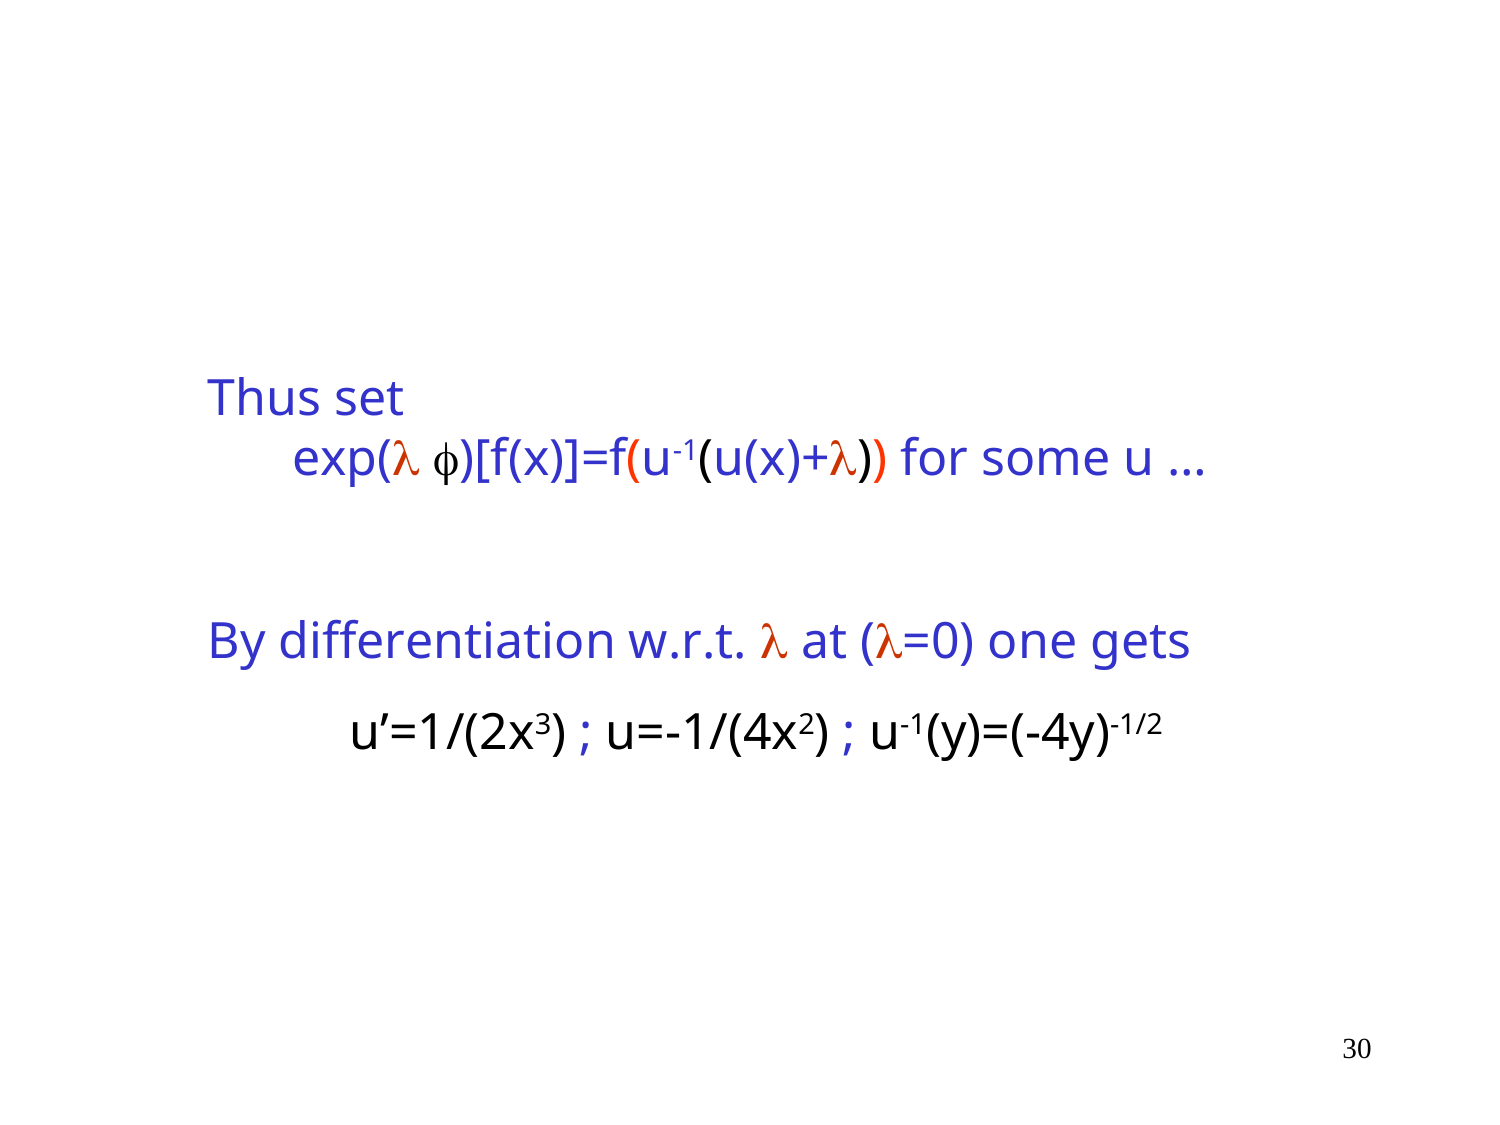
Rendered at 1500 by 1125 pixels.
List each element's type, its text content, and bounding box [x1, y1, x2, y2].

text_box Thus set exp( )[f(x)]=f(u-1(u(x)+)) for some u … By differentiation w.r.t.  at (=0) one gets u’=1/(2x3) ; u=-1/(4x2) ; u-1(y)=(-4y)-1/2 [192, 358, 1320, 768]
